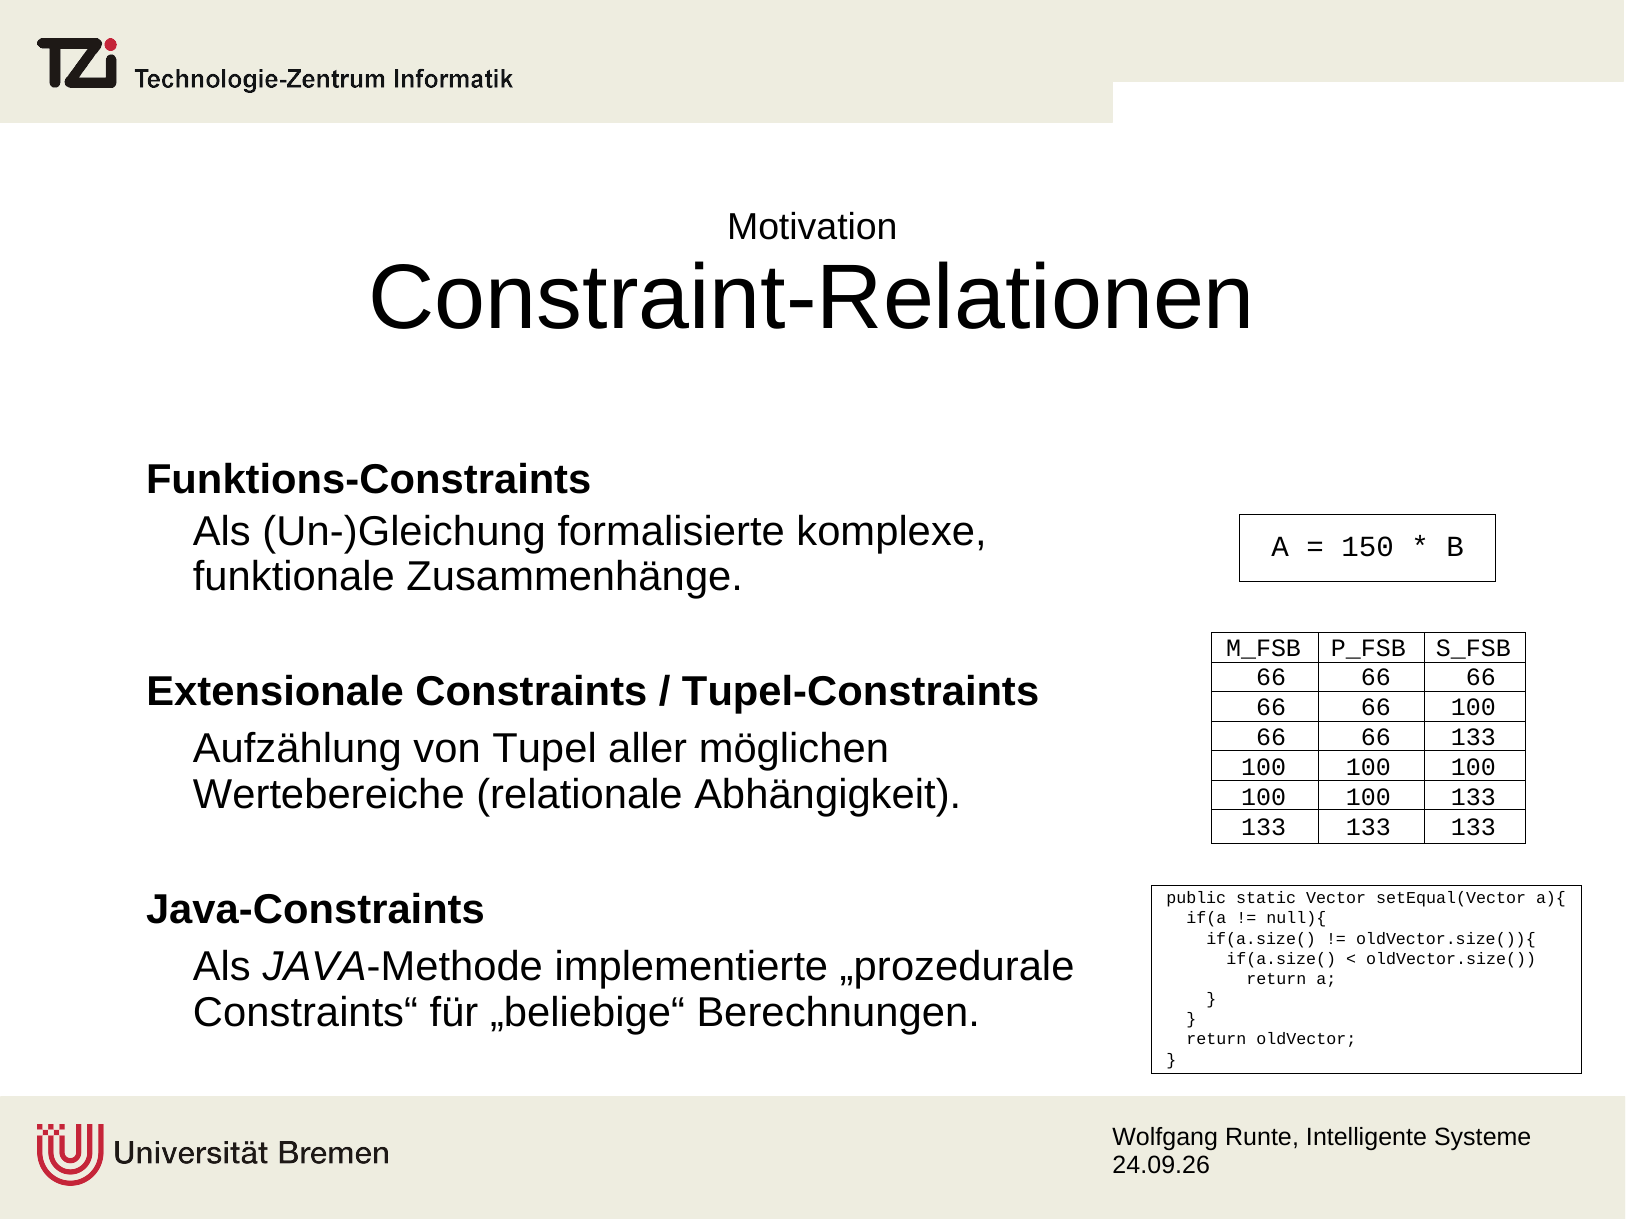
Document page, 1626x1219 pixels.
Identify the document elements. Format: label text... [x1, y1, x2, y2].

text_box M_FSB P_FSB S_FSB 66 66 66 66 66 100 66 66 133 100 100 100 100 100 133 133 133 133 [1425, 663, 1526, 691]
text_box M_FSB P_FSB S_FSB 66 66 66 66 66 100 66 66 133 100 100 100 100 100 133 133 133 133 [1425, 722, 1526, 750]
text_box M_FSB P_FSB S_FSB 66 66 66 66 66 100 66 66 133 100 100 100 100 100 133 133 133 133 [1211, 810, 1318, 844]
text_box M_FSB P_FSB S_FSB 66 66 66 66 66 100 66 66 133 100 100 100 100 100 133 133 133 133 [1211, 722, 1318, 750]
text_box M_FSB P_FSB S_FSB 66 66 66 66 66 100 66 66 133 100 100 100 100 100 133 133 133 133 [1425, 810, 1526, 844]
text_box M_FSB P_FSB S_FSB 66 66 66 66 66 100 66 66 133 100 100 100 100 100 133 133 133 133 [1319, 722, 1424, 750]
picture [37, 1124, 388, 1186]
text_box A = 150 * B [1239, 514, 1496, 582]
title Motivation Constraint-Relationen [112, 162, 1513, 393]
text_box M_FSB P_FSB S_FSB 66 66 66 66 66 100 66 66 133 100 100 100 100 100 133 133 133 133 [1319, 692, 1424, 721]
text_box M_FSB P_FSB S_FSB 66 66 66 66 66 100 66 66 133 100 100 100 100 100 133 133 133 133 [1211, 751, 1318, 780]
list Funktions-Constraints Als (Un-)Gleichung formalisierte komplexe, funktionale Zusammenhänge. Extensionale Constraints / Tupel-Constraints Aufzählung von Tupel aller möglichen Wertebereiche (relationale Abhängigkeit). Java-Constraints Als JAVA-Methode implementierte „prozedurale Constraints“ für „beliebige“ Berechnungen. [71, 400, 1108, 1064]
text_box M_FSB P_FSB S_FSB 66 66 66 66 66 100 66 66 133 100 100 100 100 100 133 133 133 133 [1319, 810, 1424, 844]
text_box public static Vector setEqual(Vector a){ if(a != null){ if(a.size() != oldVector.size()){ if(a.size() < oldVector.size()) return a; } } return oldVector; } [1151, 885, 1582, 1074]
text_box M_FSB P_FSB S_FSB 66 66 66 66 66 100 66 66 133 100 100 100 100 100 133 133 133 133 [1425, 692, 1526, 721]
text_box M_FSB P_FSB S_FSB 66 66 66 66 66 100 66 66 133 100 100 100 100 100 133 133 133 133 [1319, 781, 1424, 809]
text_box M_FSB P_FSB S_FSB 66 66 66 66 66 100 66 66 133 100 100 100 100 100 133 133 133 133 [1211, 663, 1318, 691]
text_box M_FSB P_FSB S_FSB 66 66 66 66 66 100 66 66 133 100 100 100 100 100 133 133 133 133 [1425, 632, 1526, 662]
text_box M_FSB P_FSB S_FSB 66 66 66 66 66 100 66 66 133 100 100 100 100 100 133 133 133 133 [1211, 632, 1318, 662]
text_box M_FSB P_FSB S_FSB 66 66 66 66 66 100 66 66 133 100 100 100 100 100 133 133 133 133 [1425, 781, 1526, 809]
text_box M_FSB P_FSB S_FSB 66 66 66 66 66 100 66 66 133 100 100 100 100 100 133 133 133 133 [1319, 663, 1424, 691]
text_box M_FSB P_FSB S_FSB 66 66 66 66 66 100 66 66 133 100 100 100 100 100 133 133 133 133 [1211, 781, 1318, 809]
text_box M_FSB P_FSB S_FSB 66 66 66 66 66 100 66 66 133 100 100 100 100 100 133 133 133 133 [1319, 751, 1424, 780]
text_box M_FSB P_FSB S_FSB 66 66 66 66 66 100 66 66 133 100 100 100 100 100 133 133 133 133 [1425, 751, 1526, 780]
picture [37, 38, 513, 93]
text_box M_FSB P_FSB S_FSB 66 66 66 66 66 100 66 66 133 100 100 100 100 100 133 133 133 133 [1211, 692, 1318, 721]
text_box M_FSB P_FSB S_FSB 66 66 66 66 66 100 66 66 133 100 100 100 100 100 133 133 133 133 [1319, 632, 1424, 662]
